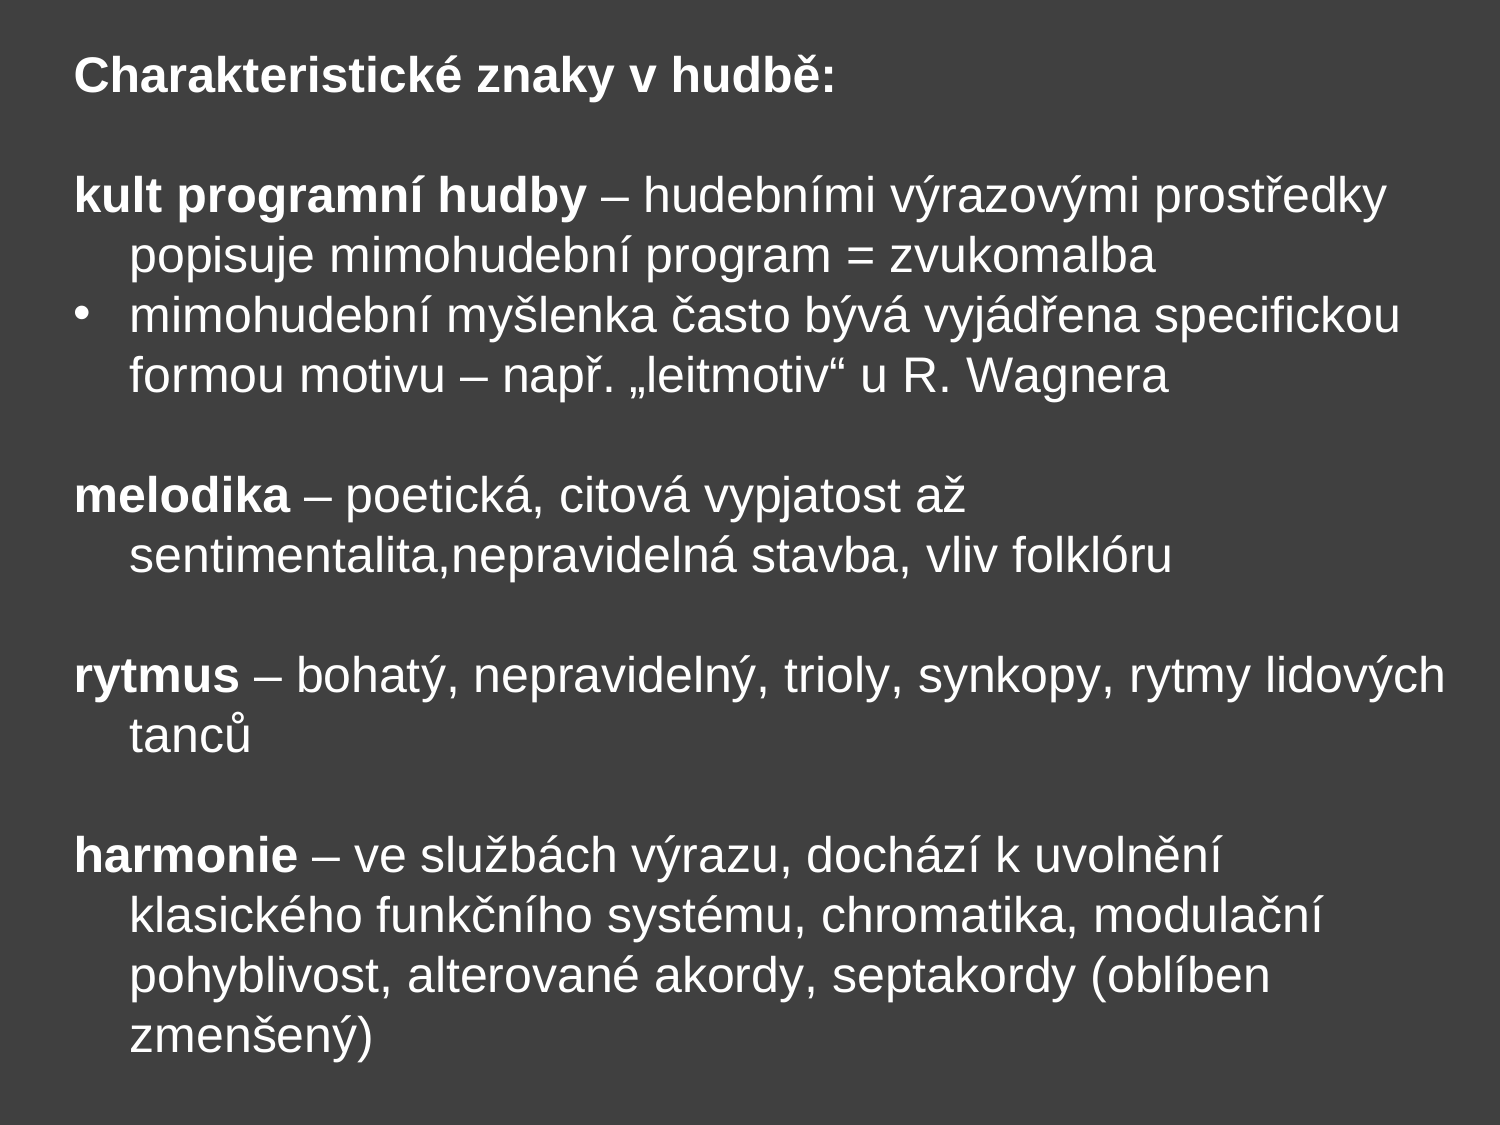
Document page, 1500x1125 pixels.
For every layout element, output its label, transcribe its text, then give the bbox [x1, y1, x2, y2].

list Charakteristické znaky v hudbě: kult programní hudby – hudebními výrazovými prostředky popisuje mimohudební program = zvukomalba mimohudební myšlenka často bývá vyjádřena specifickou formou motivu – např. „leitmotiv“ u R. Wagnera melodika – poetická, citová vypjatost až sentimentalita,nepravidelná stavba, vliv folklóru rytmus – bohatý, nepravidelný, trioly, synkopy, rytmy lidových tanců harmonie – ve službách výrazu, dochází k uvolnění klasického funkčního systému, chromatika, modulační pohyblivost, alterované akordy, septakordy (oblíben zmenšený) [58, 35, 1471, 1125]
